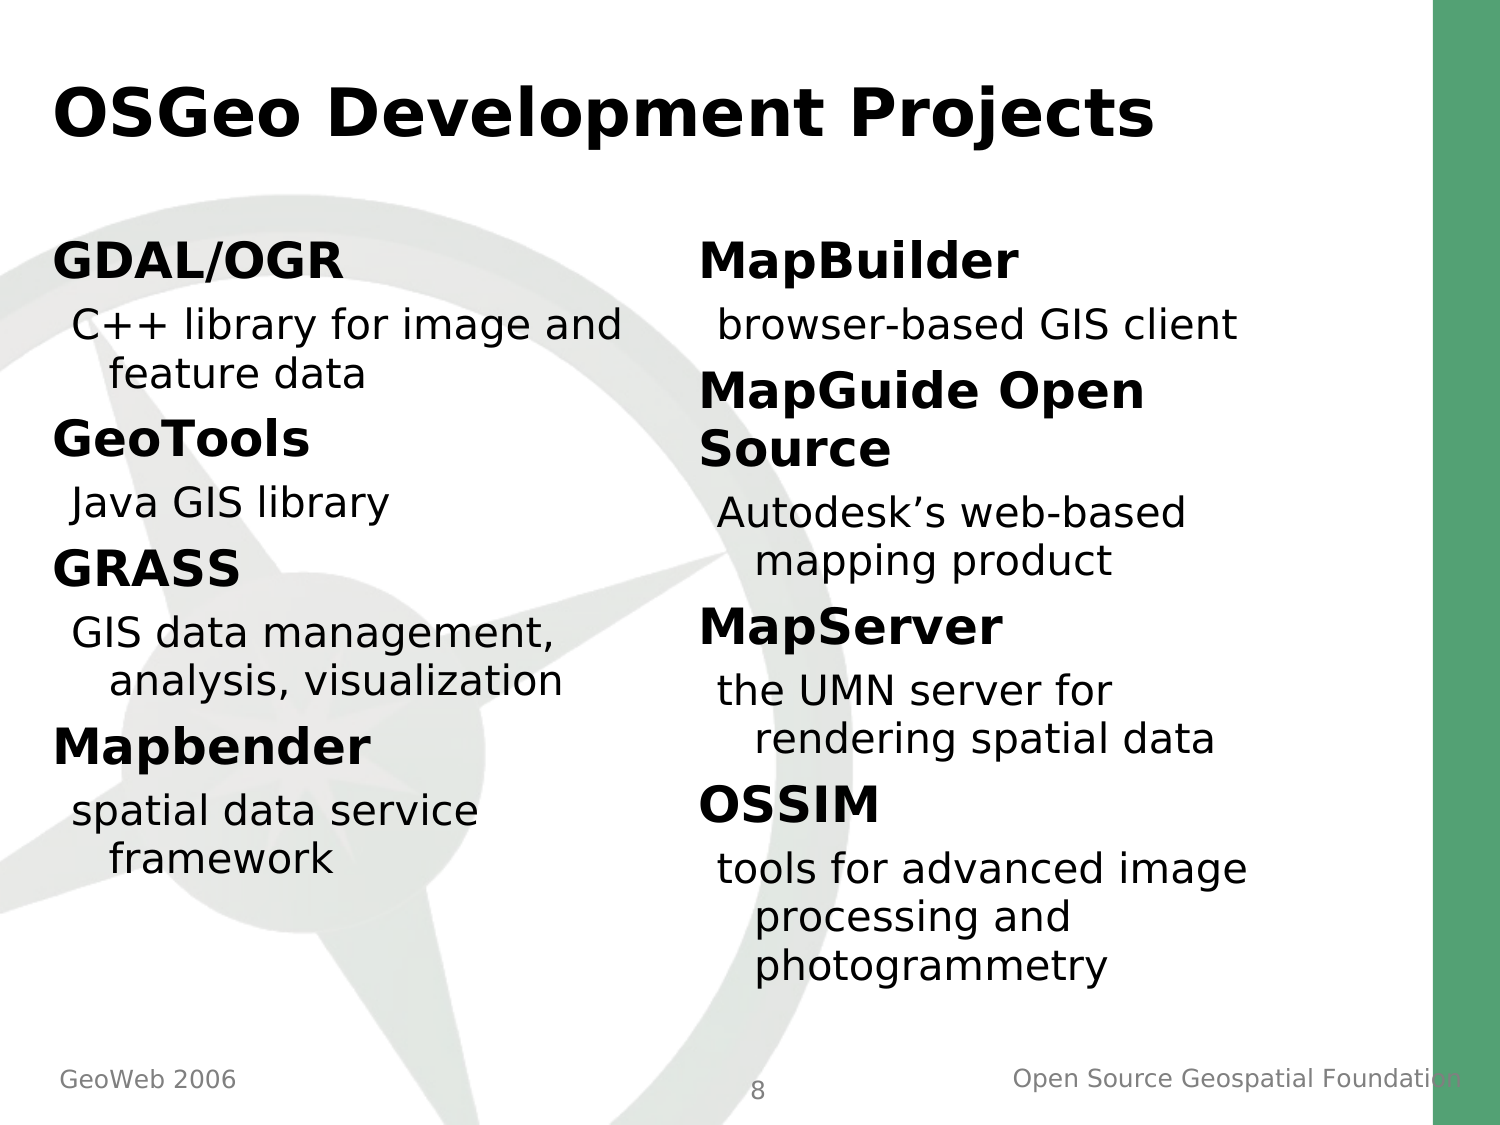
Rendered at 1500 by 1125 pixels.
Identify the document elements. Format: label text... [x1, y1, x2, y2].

list MapBuilder browser-based GIS client MapGuide Open Source Autodesk’s web-based mapping product MapServer the UMN server for rendering spatial data OSSIM tools for advanced image processing and photogrammetry [697, 232, 1313, 1061]
list GDAL/OGR C++ library for image and feature data GeoTools Java GIS library GRASS GIS data management, analysis, visualization Mapbender spatial data service framework [52, 232, 668, 1051]
title OSGeo Development Projects [52, 22, 1313, 210]
picture [0, 174, 925, 1125]
